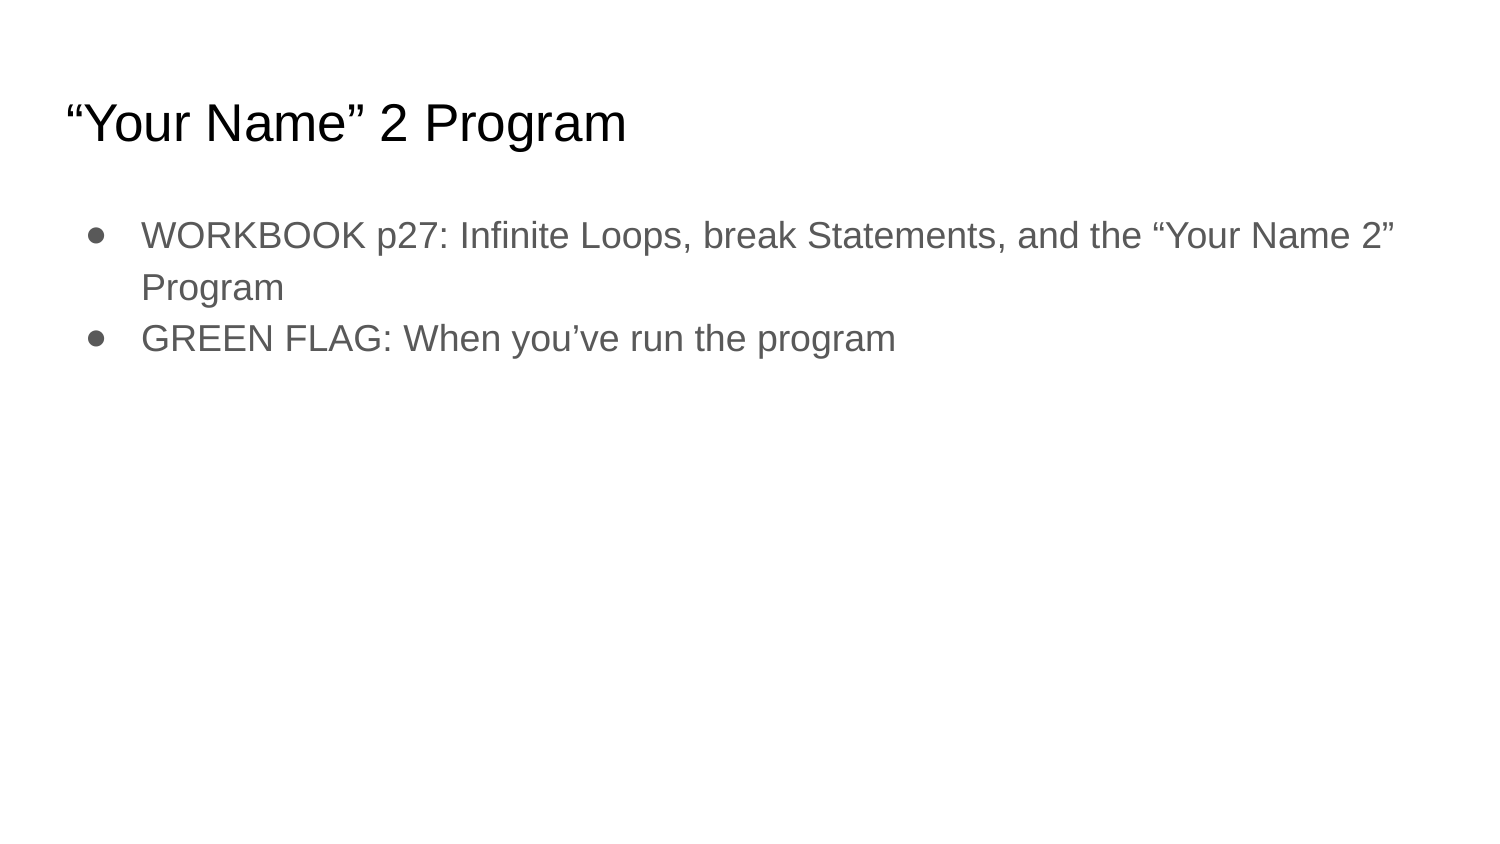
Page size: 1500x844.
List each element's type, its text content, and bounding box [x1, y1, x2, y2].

title “Your Name” 2 Program [51, 72, 1449, 167]
list WORKBOOK p27: Infinite Loops, break Statements, and the “Your Name 2” Program GREEN FLAG: When you’ve run the program [51, 189, 1449, 750]
